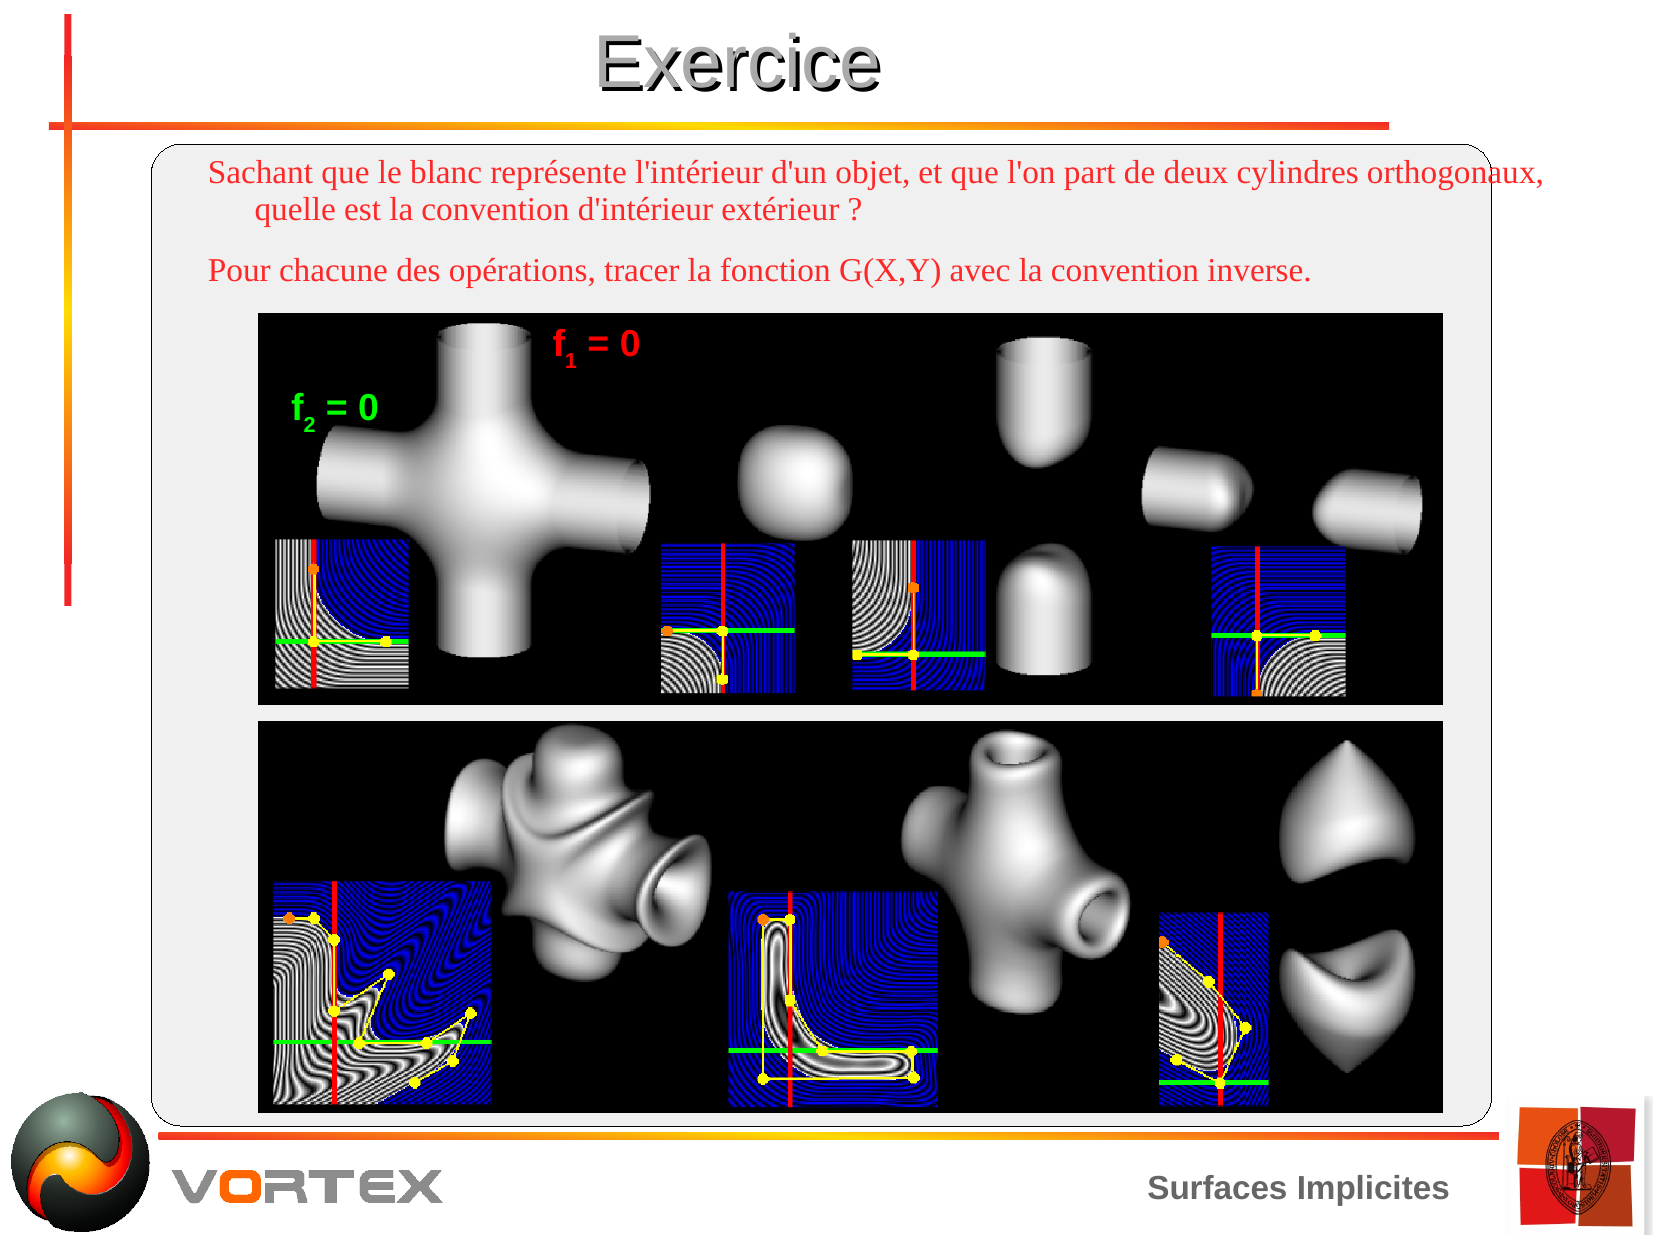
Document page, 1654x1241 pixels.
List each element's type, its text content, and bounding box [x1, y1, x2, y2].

picture [258, 313, 1443, 705]
picture [258, 721, 1443, 1113]
title Exercice [82, 4, 1392, 120]
picture [11, 1092, 443, 1232]
list Sachant que le blanc représente l'intérieur d'un objet, et que l'on part de deux cylindres orthogonaux, quelle est la convention d'intérieur extérieur ? Pour chacune des opérations, tracer la fonction G(X,Y) avec la convention inverse. [207, 153, 1571, 1109]
text_box f1 = 0 [537, 315, 676, 434]
text_box [151, 144, 1489, 1127]
text_box f2 = 0 [276, 378, 413, 498]
picture [1505, 1096, 1653, 1235]
